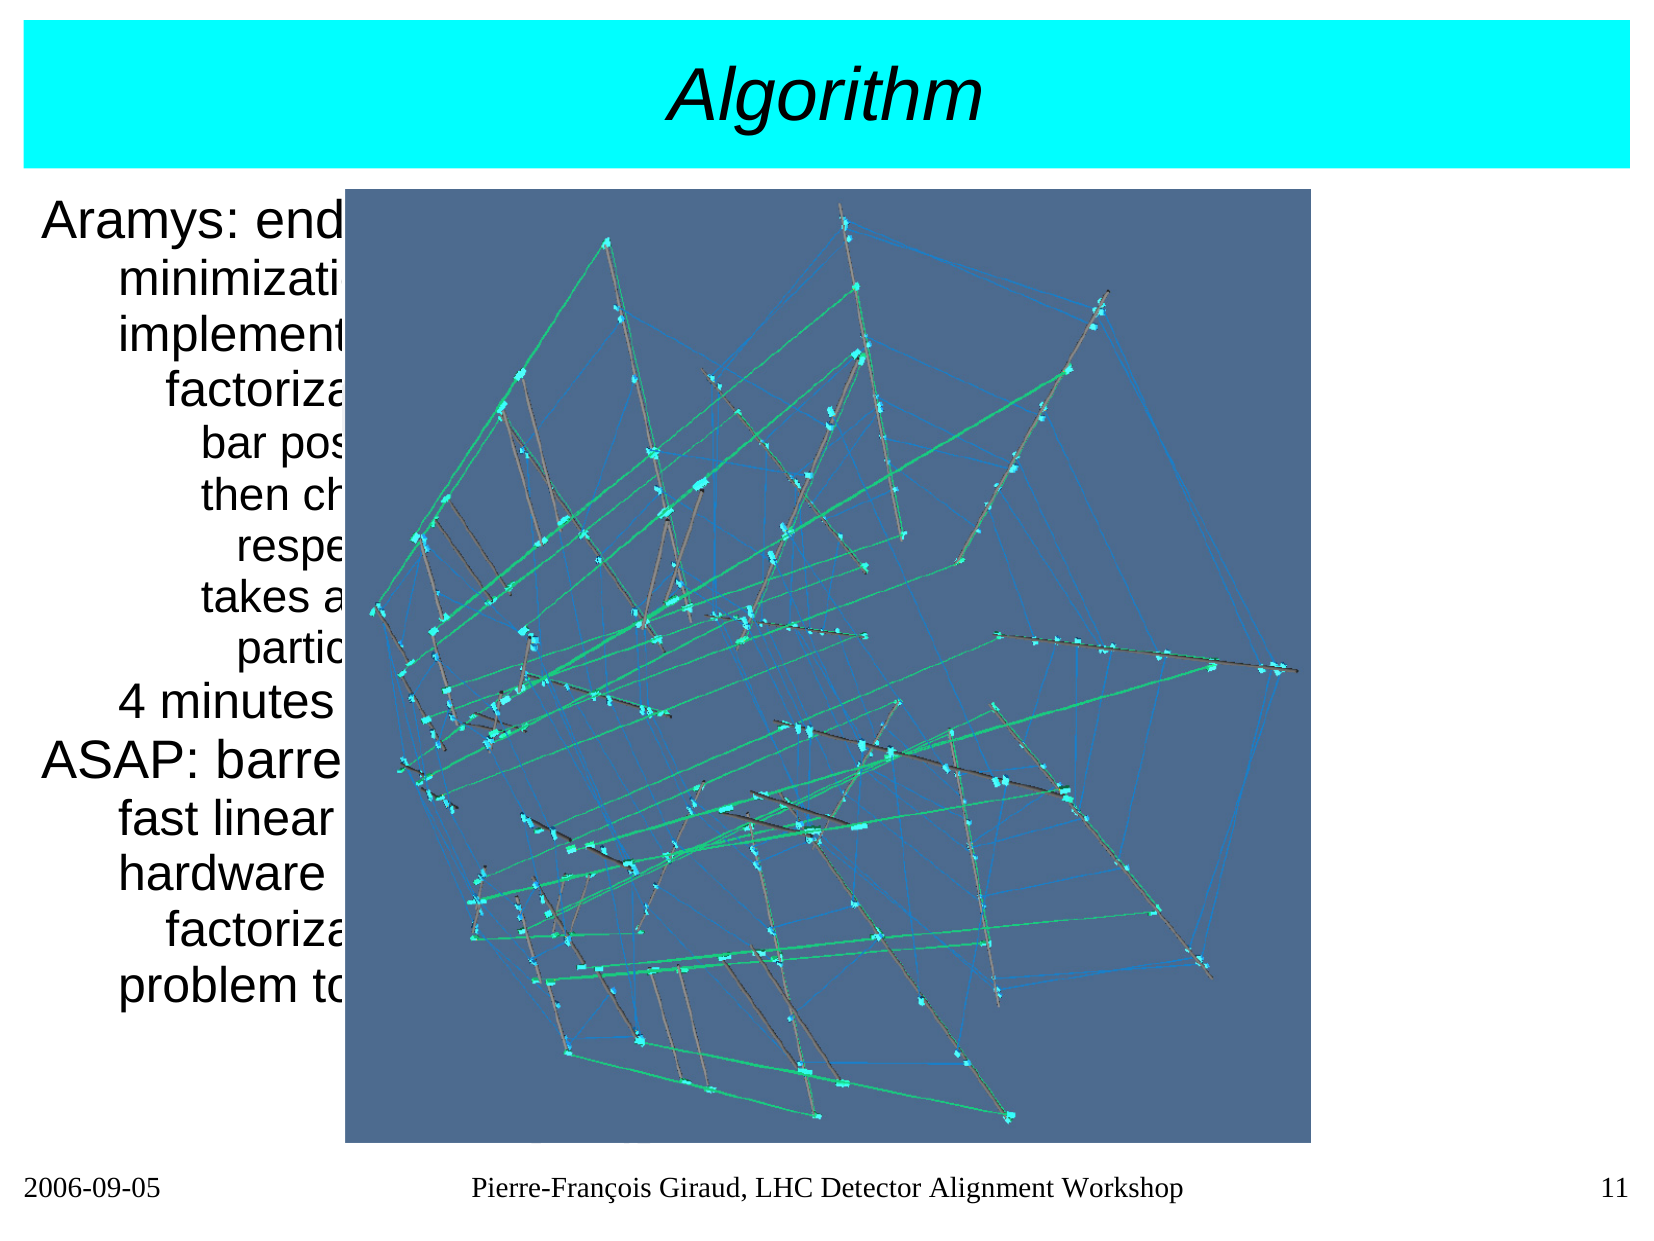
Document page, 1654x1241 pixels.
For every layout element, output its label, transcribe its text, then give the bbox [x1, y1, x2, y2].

list Aramys: end cap minimization using Minuit. implementation of factorization: bar positions are fitted first then chamber positions with respect to bars takes advantage of the particular hardware 4 minutes to fit the 2 end caps ASAP: barrel fast linear least square fitter hardware does not allow factorization easily problem to be investigated [23, 189, 808, 1168]
title Algorithm [23, 20, 1630, 169]
picture [349, 189, 1631, 1144]
